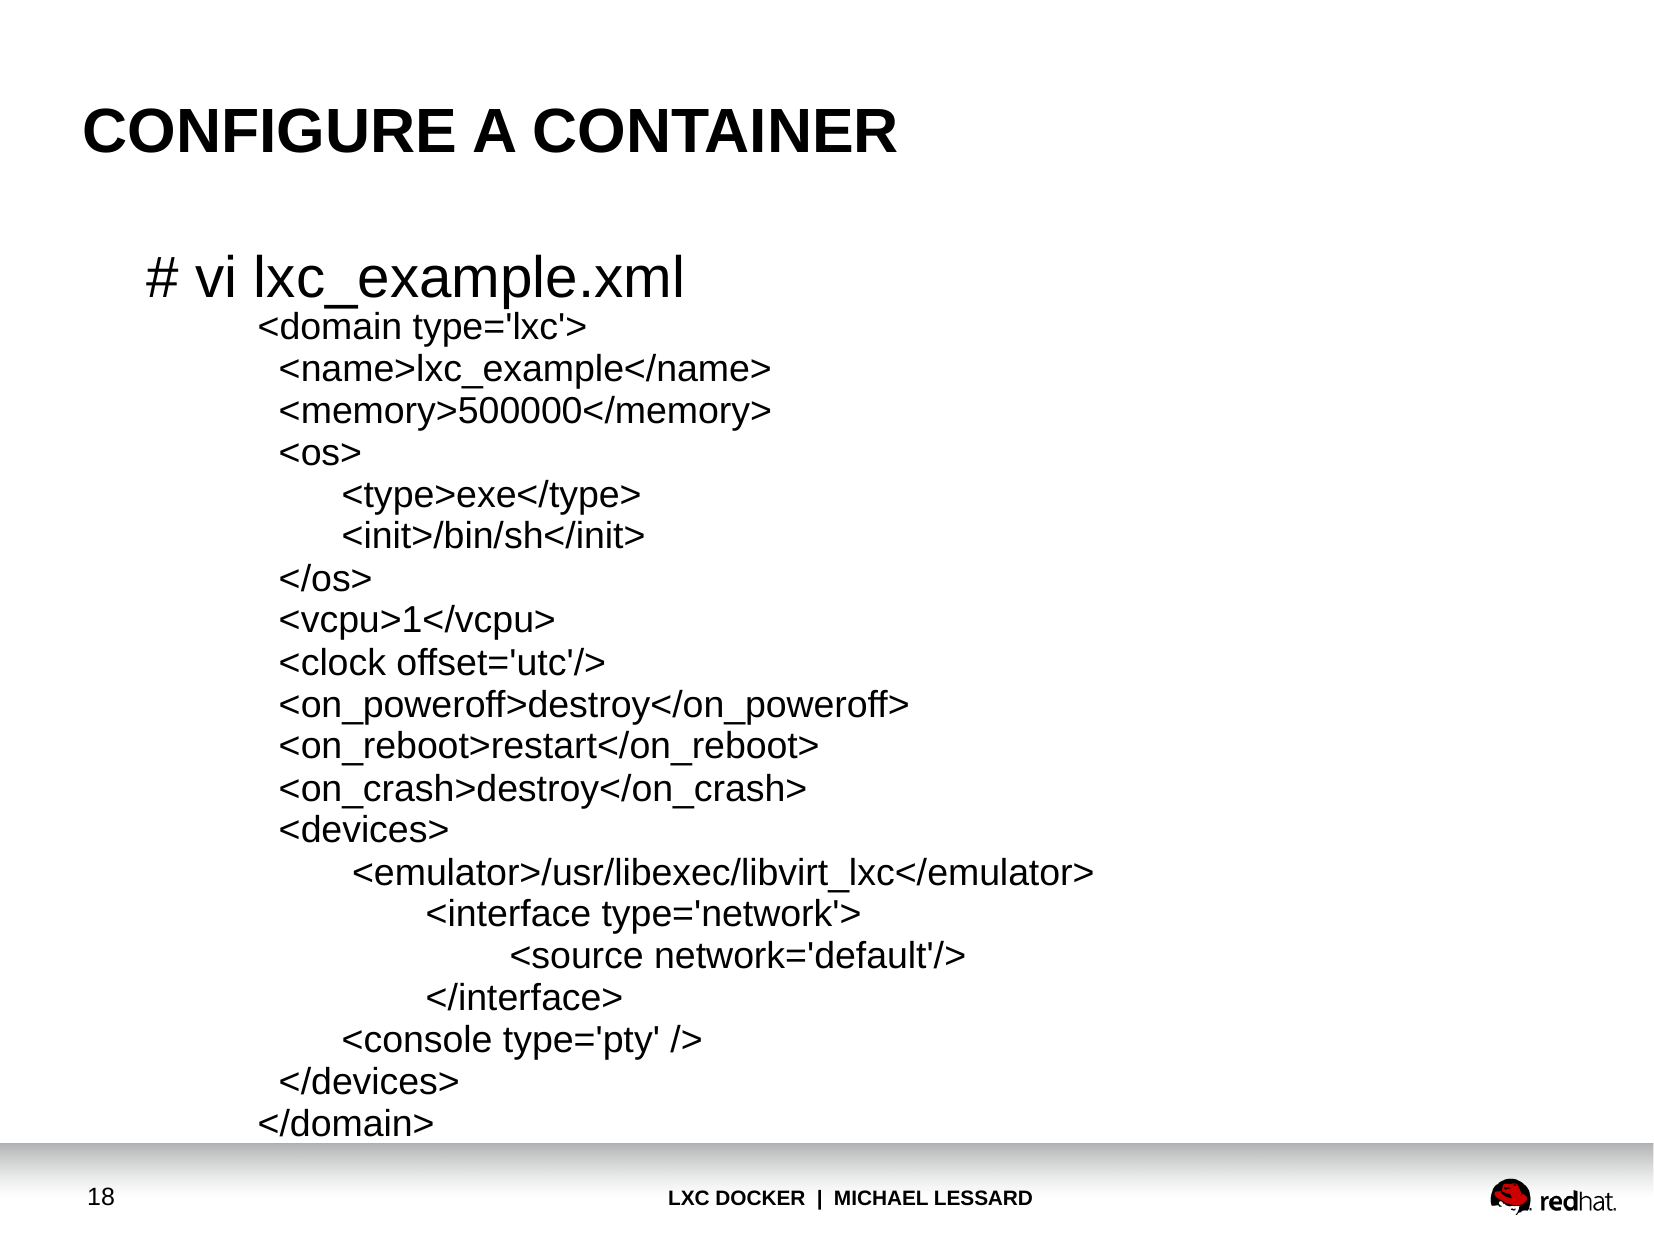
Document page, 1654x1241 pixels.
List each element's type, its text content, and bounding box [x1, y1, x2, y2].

text_box <domain type='lxc'> <name>lxc_example</name> <memory>500000</memory> <os> <type>exe</type> <init>/bin/sh</init> </os> <vcpu>1</vcpu> <clock offset='utc'/> <on_poweroff>destroy</on_poweroff> <on_reboot>restart</on_reboot> <on_crash>destroy</on_crash> <devices> <emulator>/usr/libexec/libvirt_lxc</emulator> <interface type='network'> <source network='default'/> </interface> <console type='pty' /> </devices> </domain> [242, 297, 1366, 1153]
picture [0, 1143, 1654, 1241]
title CONFIGURE A CONTAINER [82, 37, 1571, 226]
list # vi lxc_example.xml [86, 244, 1576, 1039]
